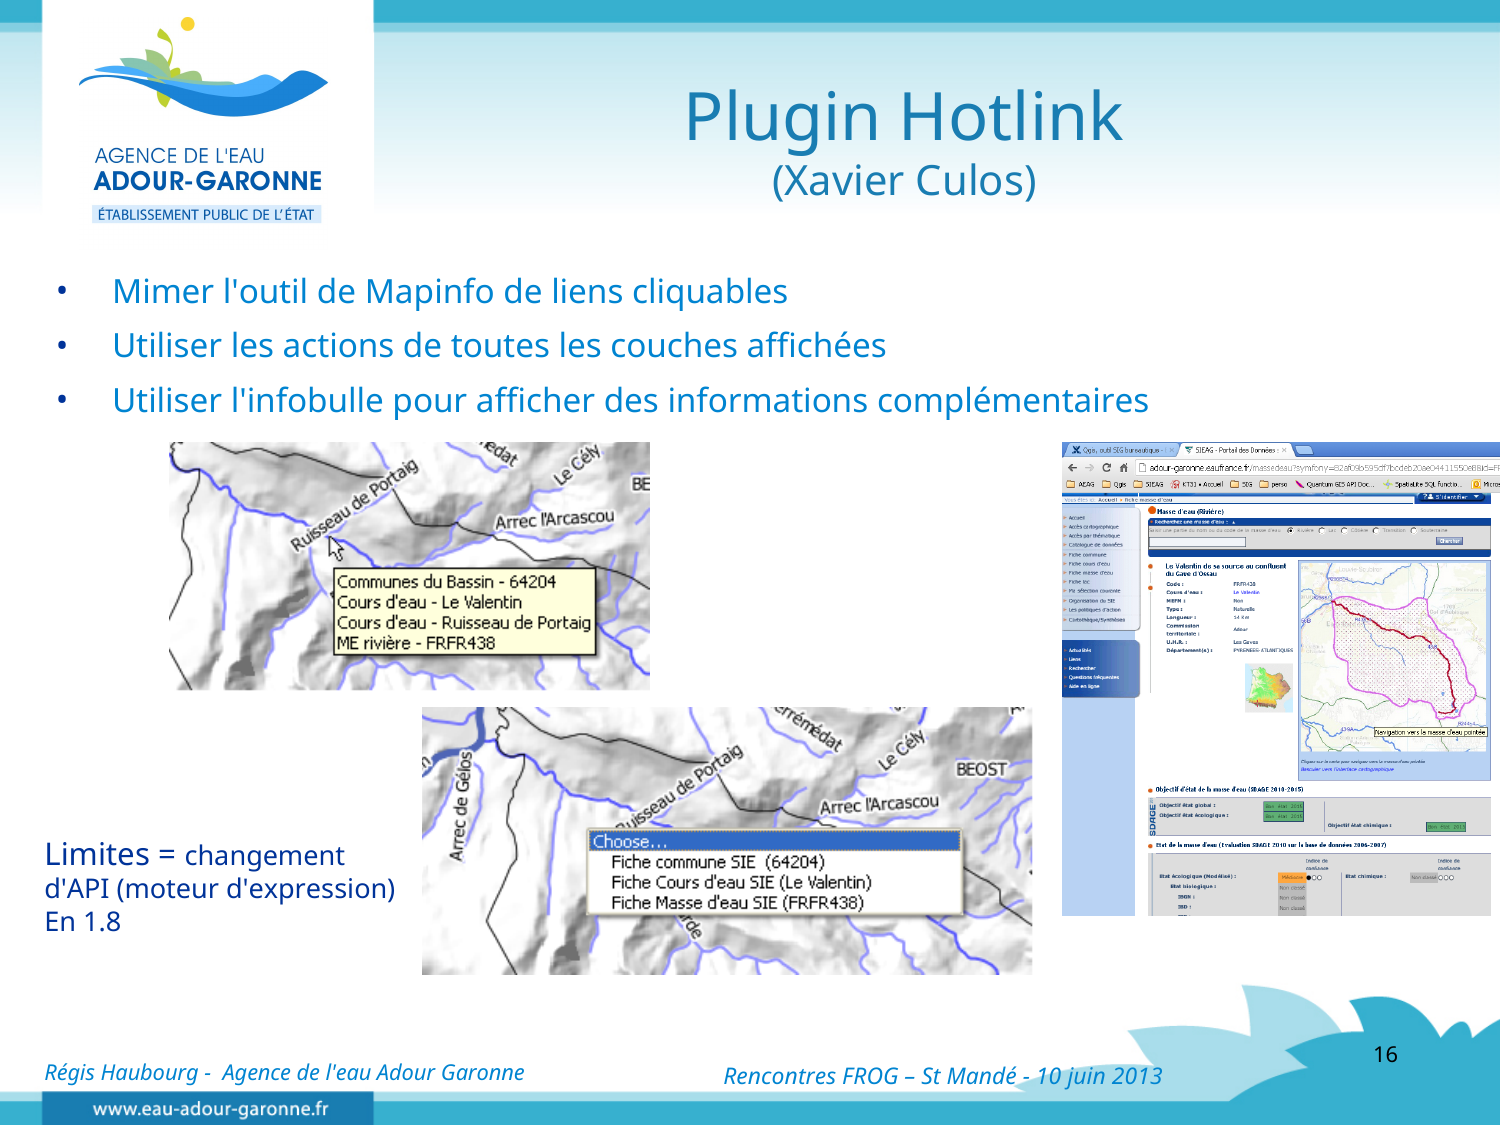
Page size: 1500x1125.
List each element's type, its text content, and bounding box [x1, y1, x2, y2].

list Mimer l'outil de Mapinfo de liens cliquables Utiliser les actions de toutes les couches affichées Utiliser l'infobulle pour afficher des informations complémentaires [41, 262, 1459, 931]
text_box Limites = changement d'API (moteur d'expression) En 1.8 [29, 826, 414, 1006]
picture [0, 0, 1500, 1125]
title Plugin Hotlink (Xavier Culos) [383, 45, 1426, 233]
